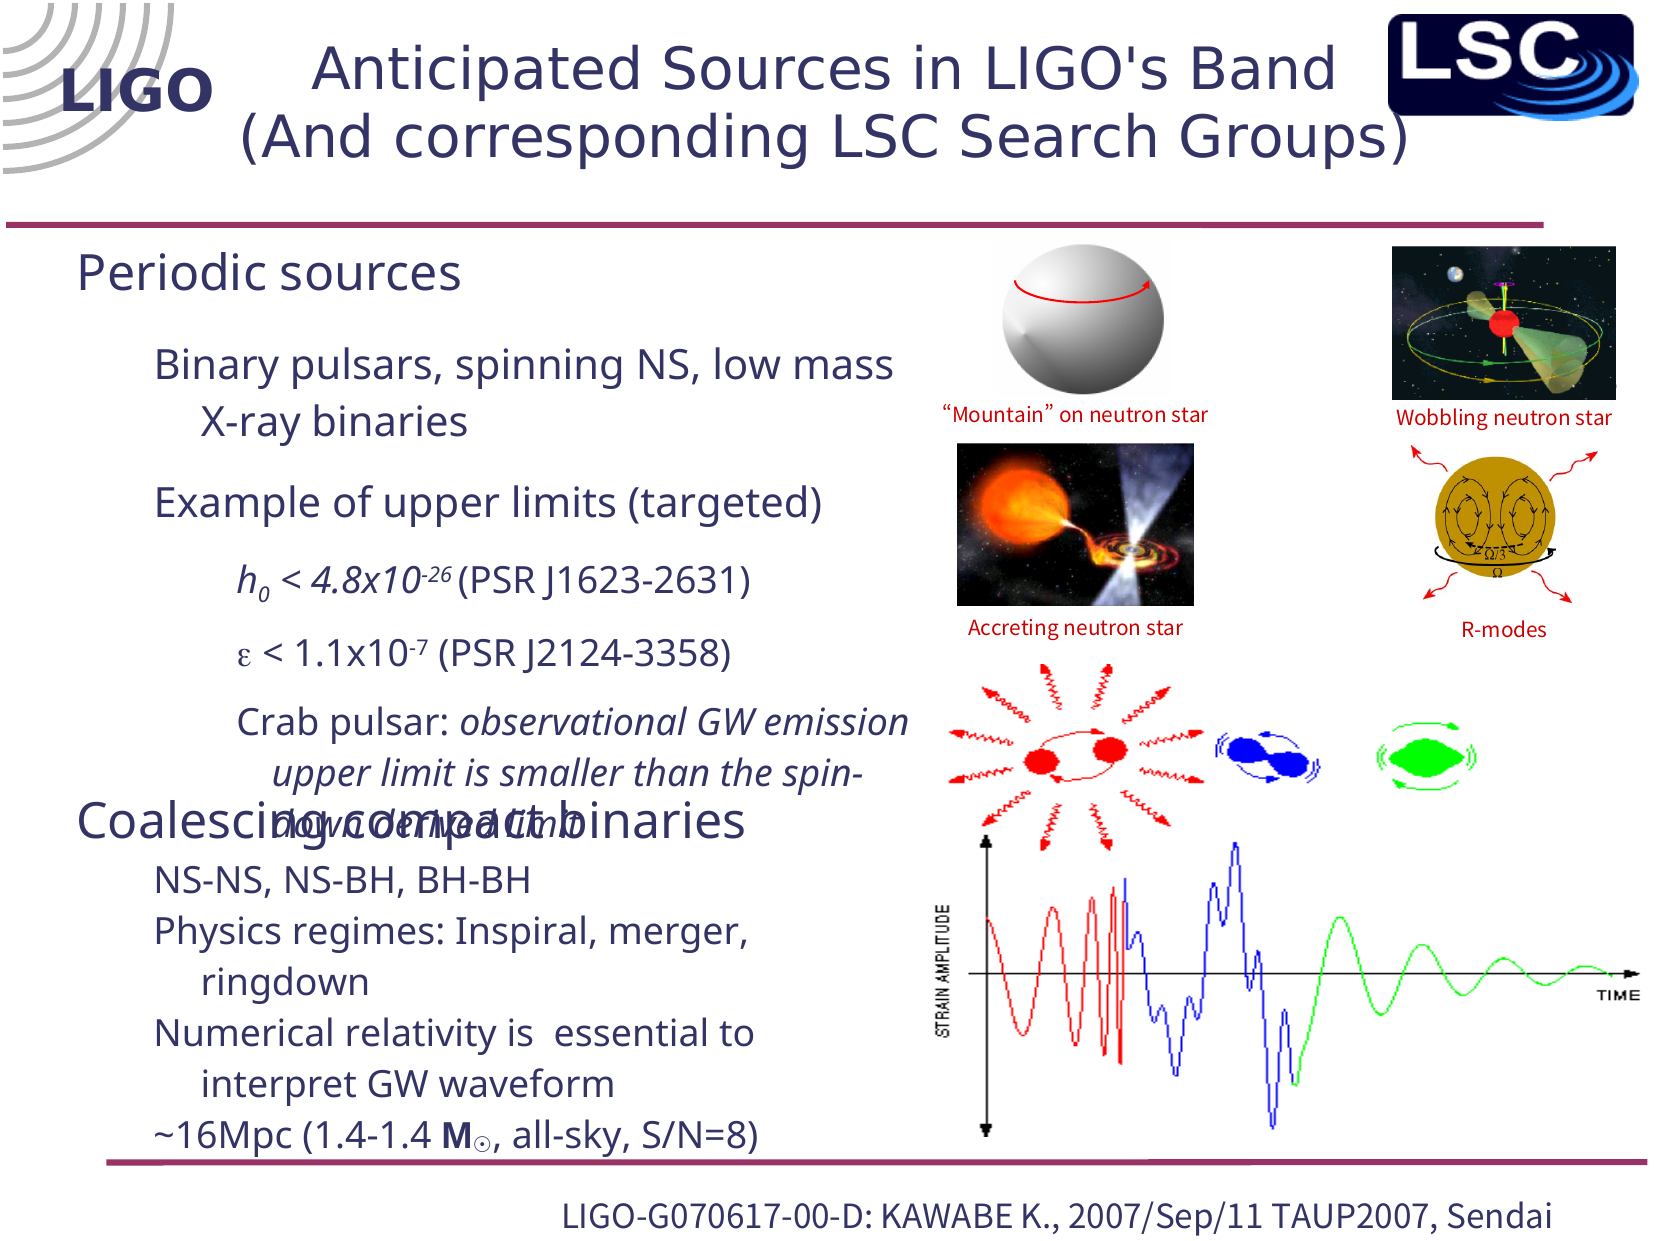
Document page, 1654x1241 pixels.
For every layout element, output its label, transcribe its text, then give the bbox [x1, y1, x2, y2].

picture [1392, 245, 1617, 401]
title Anticipated Sources in LIGO's Band (And corresponding LSC Search Groups) [187, 0, 1463, 208]
text_box R-modes [1446, 605, 1563, 652]
picture [930, 664, 1644, 1137]
text_box Coalescing compact binaries NS-NS, NS-BH, BH-BH Physics regimes: Inspiral, merger, ringdown Numerical relativity is essential to interpret GW waveform ~16Mpc (1.4-1.4 M☉, all-sky, S/N=8) [58, 785, 916, 1083]
list Periodic sources Binary pulsars, spinning NS, low mass X-ray binaries Example of upper limits (targeted) h0 < 4.8x10-26 (PSR J1623-2631)  < 1.1x10-7 (PSR J2124-3358) Crab pulsar: observational GW emission upper limit is smaller than the spin-down derived limit [59, 237, 931, 755]
picture [1463, 14, 1639, 121]
text_box Accreting neutron star [953, 603, 1199, 650]
picture [1411, 445, 1598, 603]
picture [957, 442, 1194, 606]
text_box “Mountain” on neutron star [927, 391, 1224, 437]
picture [993, 238, 1172, 397]
text_box Wobbling neutron star [1381, 393, 1628, 440]
